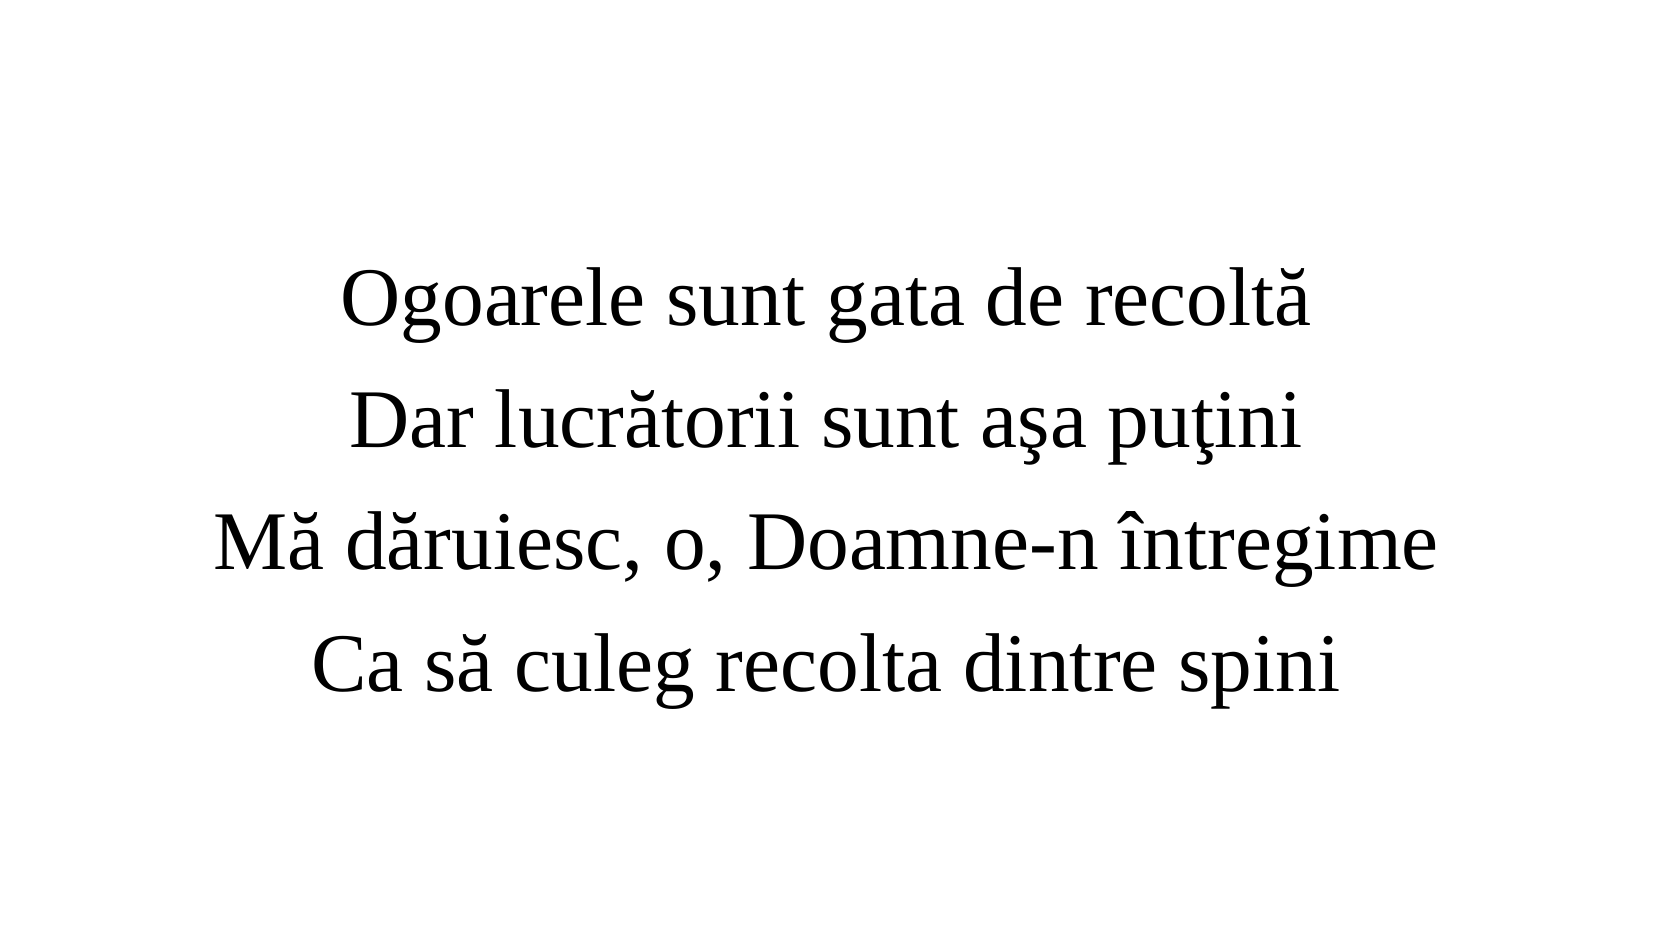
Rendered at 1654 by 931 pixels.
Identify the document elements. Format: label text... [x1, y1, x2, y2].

subtitle Ogoarele sunt gata de recoltă Dar lucrătorii sunt aşa puţini Mă dăruiesc, o, Doamne-n întregime Ca să culeg recolta dintre spini [118, 238, 1536, 712]
